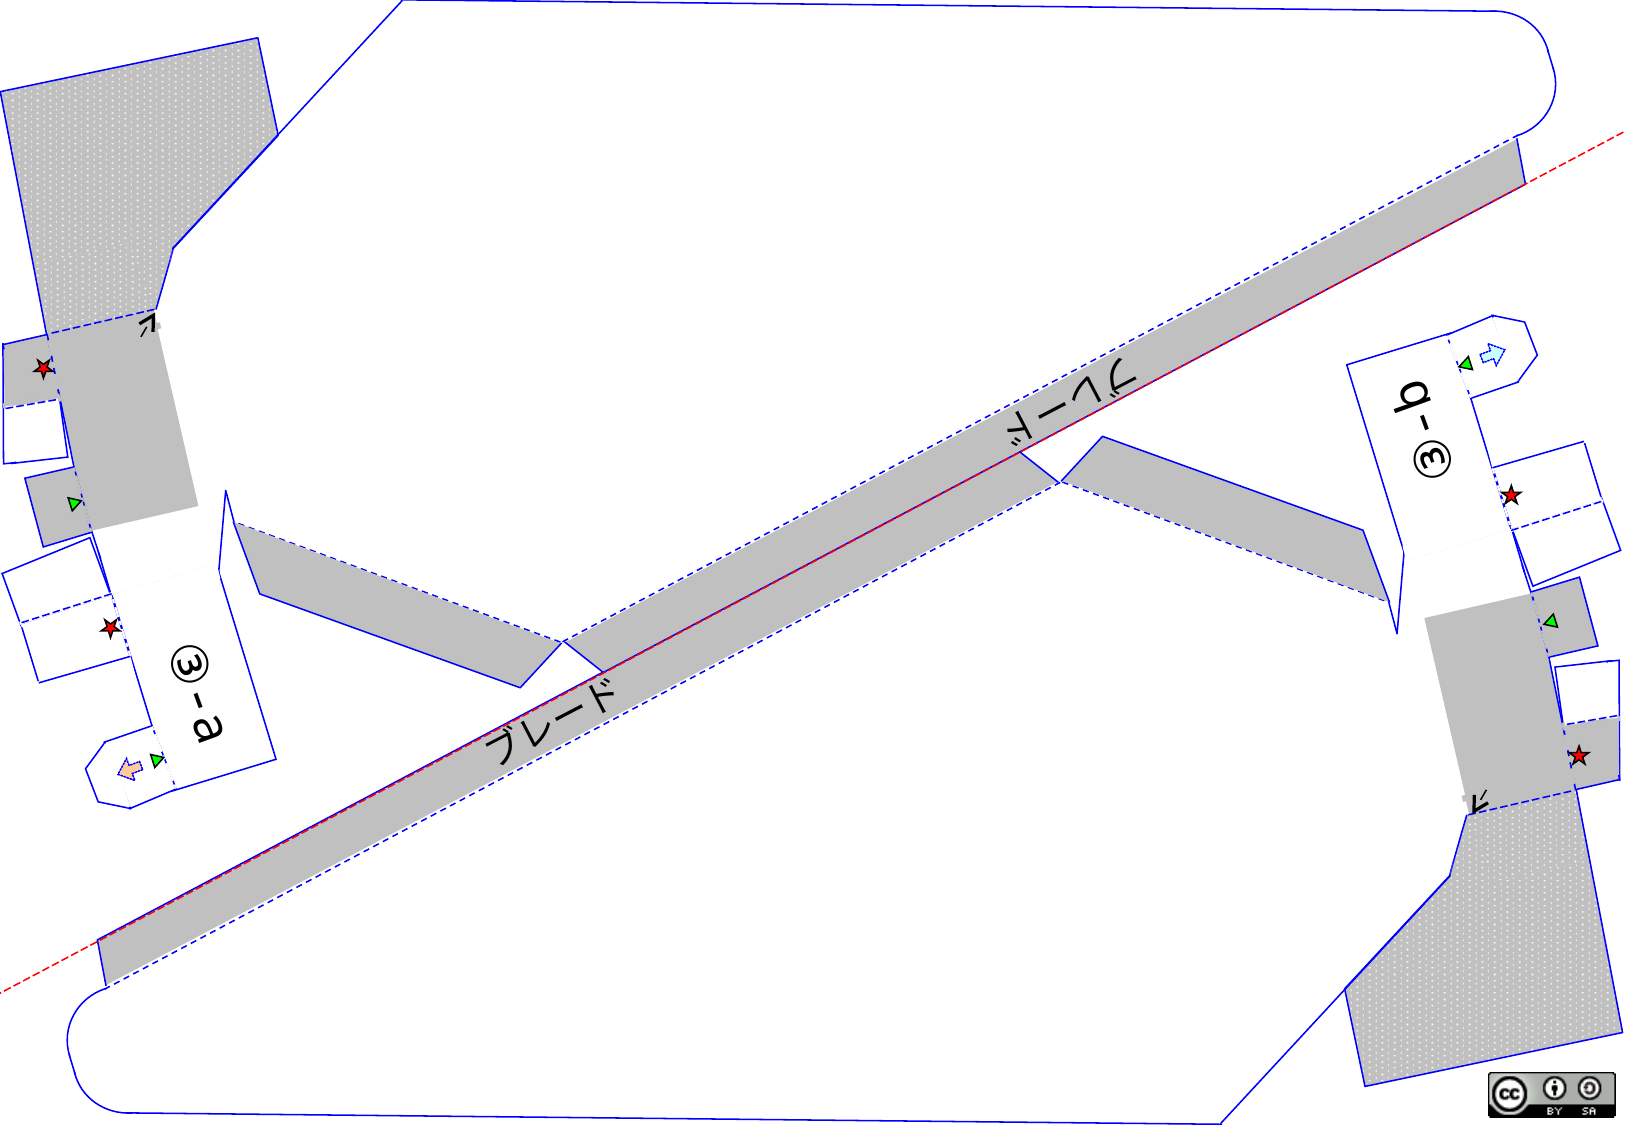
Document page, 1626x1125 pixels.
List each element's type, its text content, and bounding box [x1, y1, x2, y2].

text_box [1346, 315, 1601, 556]
picture [1488, 1072, 1616, 1118]
text_box [1554, 660, 1620, 724]
text_box [204, 436, 1419, 688]
text_box ブレード [888, 288, 1252, 518]
text_box [143, 320, 151, 325]
text_box [1513, 503, 1621, 587]
text_box [97, 792, 398, 990]
text_box ブレード [371, 617, 735, 836]
text_box [3, 400, 68, 464]
text_box [2, 537, 110, 621]
text_box [0, 37, 278, 547]
text_box [1466, 801, 1472, 813]
text_box ③-b [1361, 352, 1481, 512]
text_box ③-a [142, 612, 262, 772]
text_box [22, 568, 277, 809]
text_box [1225, 134, 1526, 331]
text_box [1345, 577, 1623, 1087]
